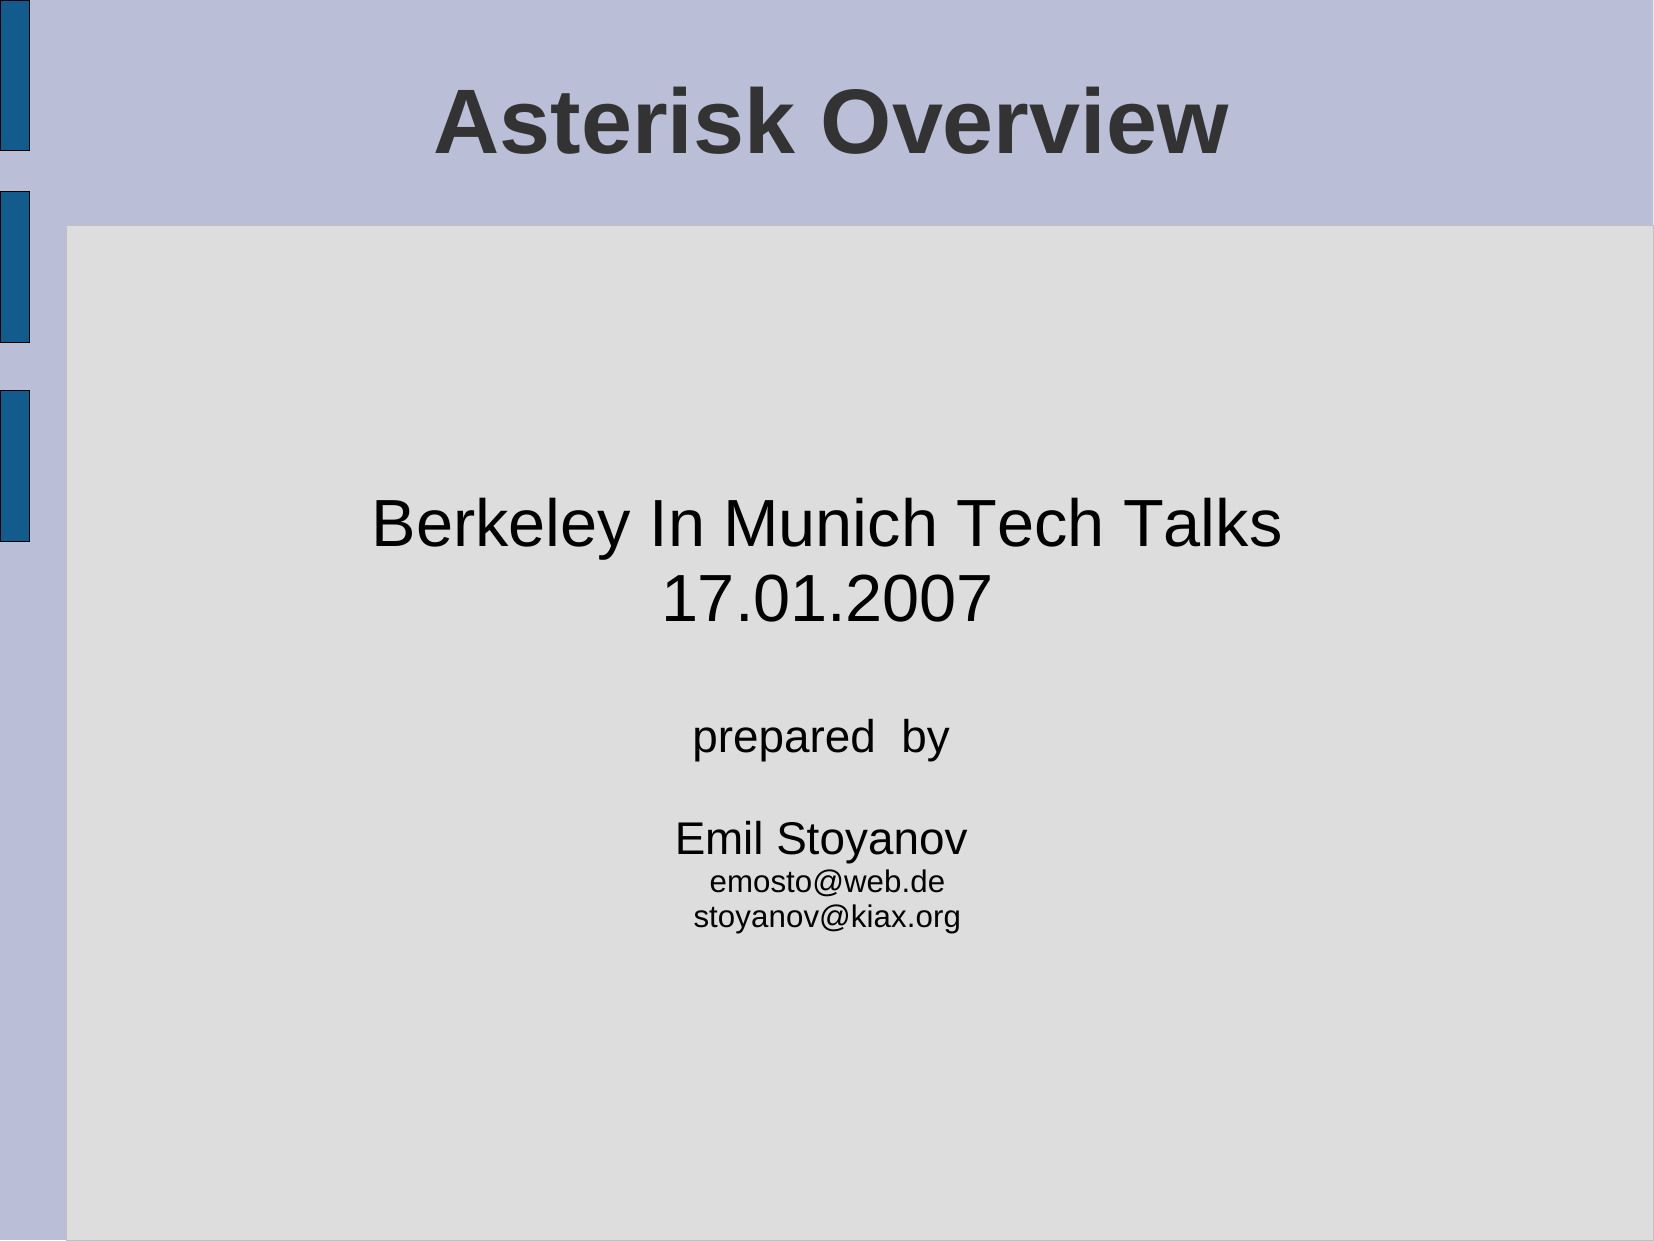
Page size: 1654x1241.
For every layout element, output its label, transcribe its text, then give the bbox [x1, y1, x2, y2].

subtitle Berkeley In Munich Tech Talks 17.01.2007 prepared by Emil Stoyanov emosto@web.de stoyanov@kiax.org [121, 344, 1534, 1127]
title Asterisk Overview [125, 17, 1538, 226]
